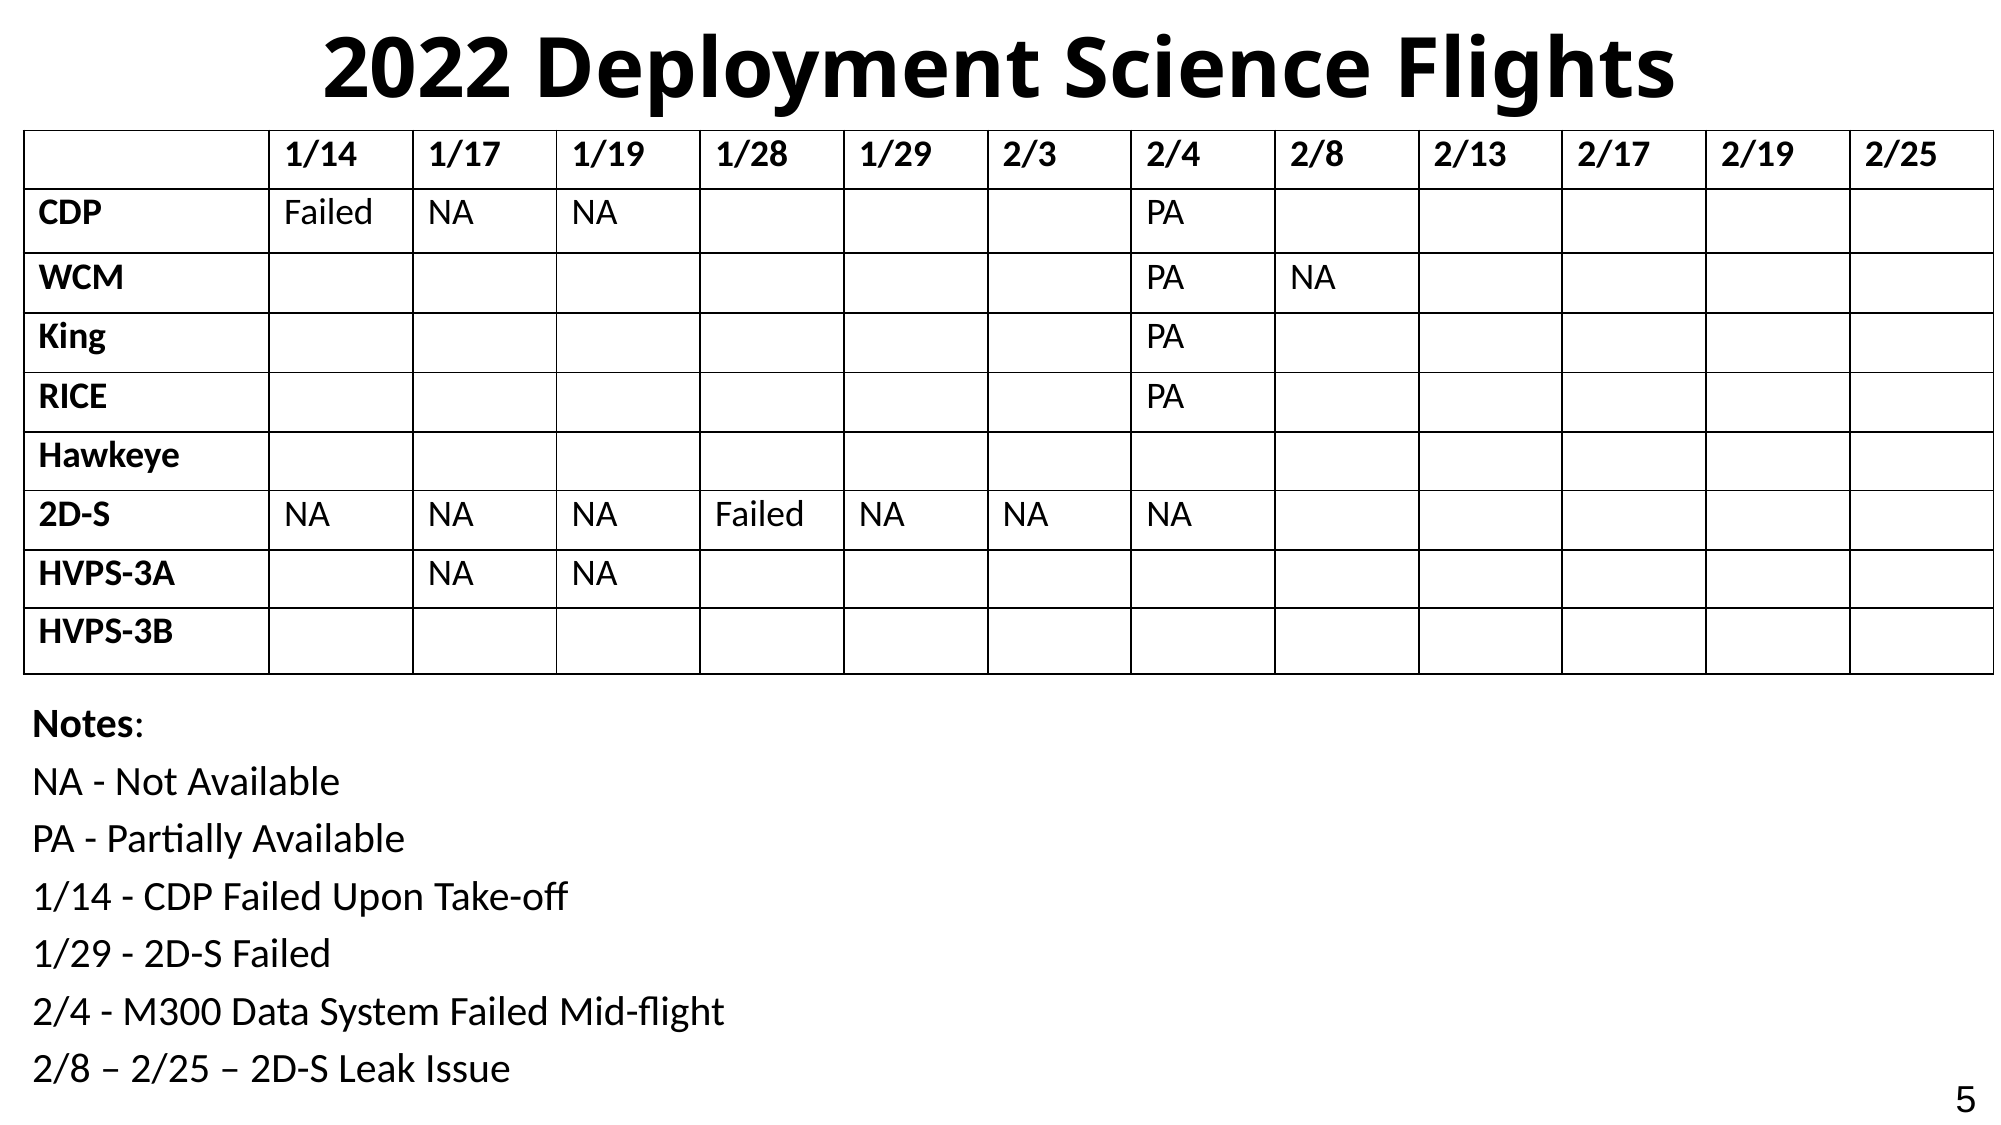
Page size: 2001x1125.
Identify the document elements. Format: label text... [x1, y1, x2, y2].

table_cell NA [1276, 254, 1418, 312]
table_cell [845, 609, 987, 673]
table_header 1/17 [414, 131, 556, 188]
table_cell [270, 373, 412, 431]
table_cell [270, 609, 412, 673]
table_cell [1707, 551, 1849, 607]
table_header 2/4 [1132, 131, 1274, 188]
table_header 2/8 [1276, 131, 1418, 188]
table_cell [414, 373, 556, 431]
table_cell [1132, 609, 1274, 673]
table_cell [1276, 190, 1418, 252]
table_cell [557, 433, 699, 490]
table_cell [1707, 314, 1849, 372]
table_header 2/3 [989, 131, 1130, 188]
table_cell [1851, 254, 1993, 312]
table_cell [1132, 551, 1274, 607]
table_cell [989, 373, 1130, 431]
table_cell [1563, 190, 1705, 252]
table_header 2/25 [1851, 131, 1993, 188]
table_cell Failed [701, 491, 843, 549]
table_cell [1707, 254, 1849, 312]
table_cell [414, 254, 556, 312]
table_cell [270, 551, 412, 607]
table_cell [1420, 254, 1561, 312]
table_cell [1851, 609, 1993, 673]
table_cell [1851, 373, 1993, 431]
table_cell [1851, 491, 1993, 549]
table_cell [701, 190, 843, 252]
table_cell [701, 373, 843, 431]
table_cell [1420, 491, 1561, 549]
table_cell [1276, 373, 1418, 431]
table_cell [1420, 314, 1561, 372]
table_cell NA [414, 491, 556, 549]
table_header 1/29 [845, 131, 987, 188]
table_cell [557, 609, 699, 673]
table_cell [1276, 551, 1418, 607]
table_cell [1563, 551, 1705, 607]
table_cell [414, 314, 556, 372]
table_cell NA [557, 551, 699, 607]
table_cell [701, 609, 843, 673]
table_header 2/13 [1420, 131, 1561, 188]
table_cell [1707, 491, 1849, 549]
table_cell [1851, 433, 1993, 490]
table_cell [414, 433, 556, 490]
table_cell [845, 373, 987, 431]
table_cell [557, 373, 699, 431]
table_cell [1276, 314, 1418, 372]
table_cell WCM [25, 254, 268, 312]
table_cell PA [1132, 314, 1274, 372]
table_cell [1707, 373, 1849, 431]
table_cell NA [414, 190, 556, 252]
table_cell [845, 314, 987, 372]
table_cell [414, 609, 556, 673]
table_cell [845, 254, 987, 312]
table_cell NA [270, 491, 412, 549]
table_cell [989, 314, 1130, 372]
table_cell [1563, 491, 1705, 549]
table_cell HVPS-3B [25, 609, 268, 673]
table_cell RICE [25, 373, 268, 431]
table_cell [1563, 373, 1705, 431]
table_cell NA [557, 190, 699, 252]
table_cell CDP [25, 190, 268, 252]
table_cell [989, 433, 1130, 490]
table_header 2/17 [1563, 131, 1705, 188]
table_cell [989, 190, 1130, 252]
table_cell [989, 254, 1130, 312]
table_cell [701, 254, 843, 312]
table_cell [845, 433, 987, 490]
table_cell PA [1132, 254, 1274, 312]
table_header 1/19 [557, 131, 699, 188]
table_cell [1563, 314, 1705, 372]
table_cell [270, 433, 412, 490]
table_cell [1132, 433, 1274, 490]
table_cell PA [1132, 190, 1274, 252]
table_cell [1420, 433, 1561, 490]
table_header 1/28 [701, 131, 843, 188]
table_cell [557, 254, 699, 312]
table_cell NA [1132, 491, 1274, 549]
table_cell [701, 433, 843, 490]
text_box Notes: NA - Not Available PA - Partially Available 1/14 - CDP Failed Upon Take-off 1/29 - 2D-S Failed 2/4 - M300 Data System Failed Mid-flight 2/8 – 2/25 – 2D-S Leak Issue [17, 681, 990, 1099]
table_cell [1420, 190, 1561, 252]
table_cell [1851, 190, 1993, 252]
table_cell [1707, 433, 1849, 490]
table_cell [557, 314, 699, 372]
table_cell [1563, 254, 1705, 312]
table_cell [1276, 609, 1418, 673]
table_cell [701, 551, 843, 607]
table_cell PA [1132, 373, 1274, 431]
table_cell NA [989, 491, 1130, 549]
table_header [25, 131, 268, 188]
table_cell [701, 314, 843, 372]
table_cell [1851, 314, 1993, 372]
table_cell [1276, 491, 1418, 549]
table_cell HVPS-3A [25, 551, 268, 607]
text_box 2022 Deployment Science Flights [0, 6, 2000, 135]
table_cell [270, 254, 412, 312]
table_cell King [25, 314, 268, 372]
table_cell NA [845, 491, 987, 549]
table_cell [989, 551, 1130, 607]
table_cell Failed [270, 190, 412, 252]
table_cell [845, 551, 987, 607]
table_cell [1563, 609, 1705, 673]
table_cell [845, 190, 987, 252]
table_cell 2D-S [25, 491, 268, 549]
table_header 2/19 [1707, 131, 1849, 188]
table_cell [1276, 433, 1418, 490]
table_cell Hawkeye [25, 433, 268, 490]
table_cell NA [557, 491, 699, 549]
table_cell [1707, 609, 1849, 673]
table_cell [1420, 609, 1561, 673]
table_cell [989, 609, 1130, 673]
table_cell [1851, 551, 1993, 607]
table_cell [270, 314, 412, 372]
table_header 1/14 [270, 131, 412, 188]
table_cell [1420, 551, 1561, 607]
table_cell [1563, 433, 1705, 490]
table_cell NA [414, 551, 556, 607]
table_cell [1420, 373, 1561, 431]
table_cell [1707, 190, 1849, 252]
